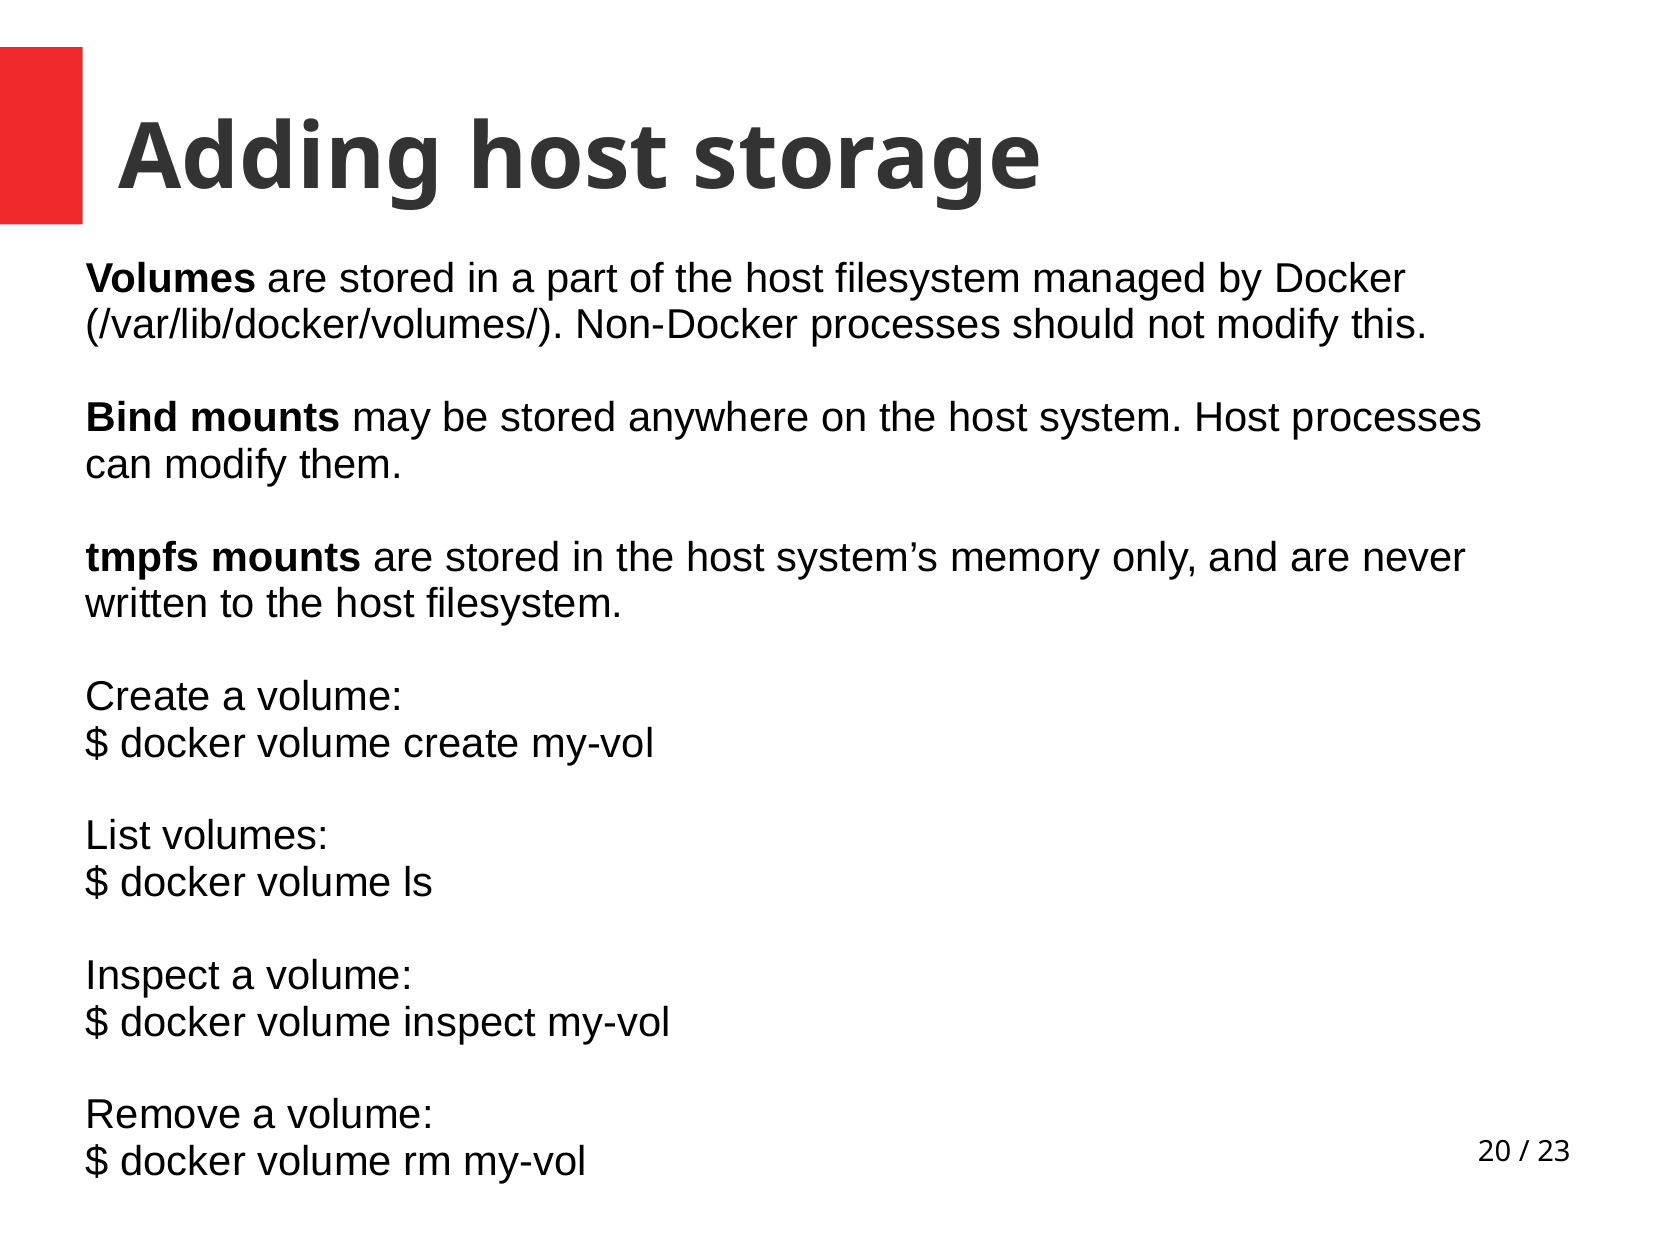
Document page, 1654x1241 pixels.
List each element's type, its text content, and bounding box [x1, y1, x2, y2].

text_box Volumes are stored in a part of the host filesystem managed by Docker (/var/lib/docker/volumes/). Non-Docker processes should not modify this. Bind mounts may be stored anywhere on the host system. Host processes can modify them. tmpfs mounts are stored in the host system’s memory only, and are never written to the host filesystem. Create a volume: $ docker volume create my-vol List volumes: $ docker volume ls Inspect a volume: $ docker volume inspect my-vol Remove a volume: $ docker volume rm my-vol [70, 200, 1571, 1239]
title Adding host storage [118, 49, 1571, 200]
